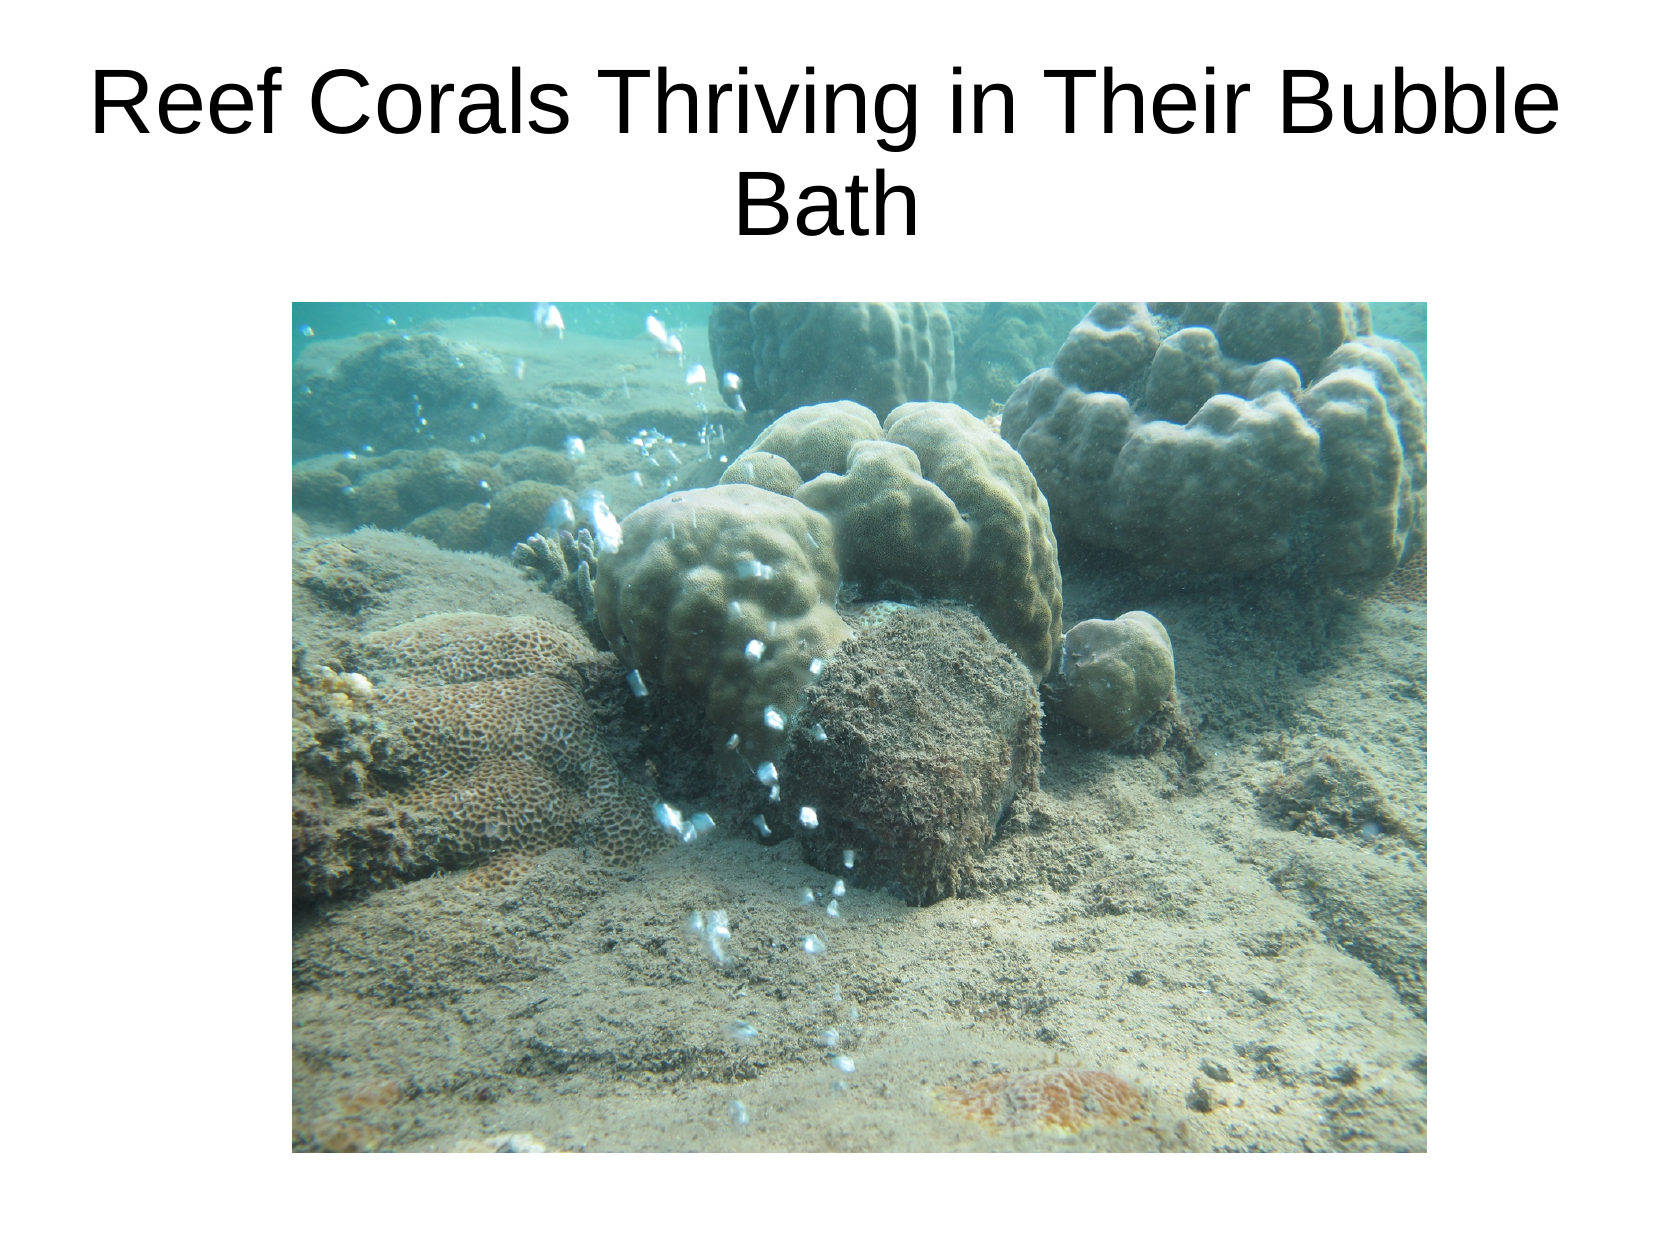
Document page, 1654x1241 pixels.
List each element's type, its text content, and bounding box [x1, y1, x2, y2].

picture [292, 302, 1427, 1153]
title Reef Corals Thriving in Their Bubble Bath [82, 49, 1571, 257]
